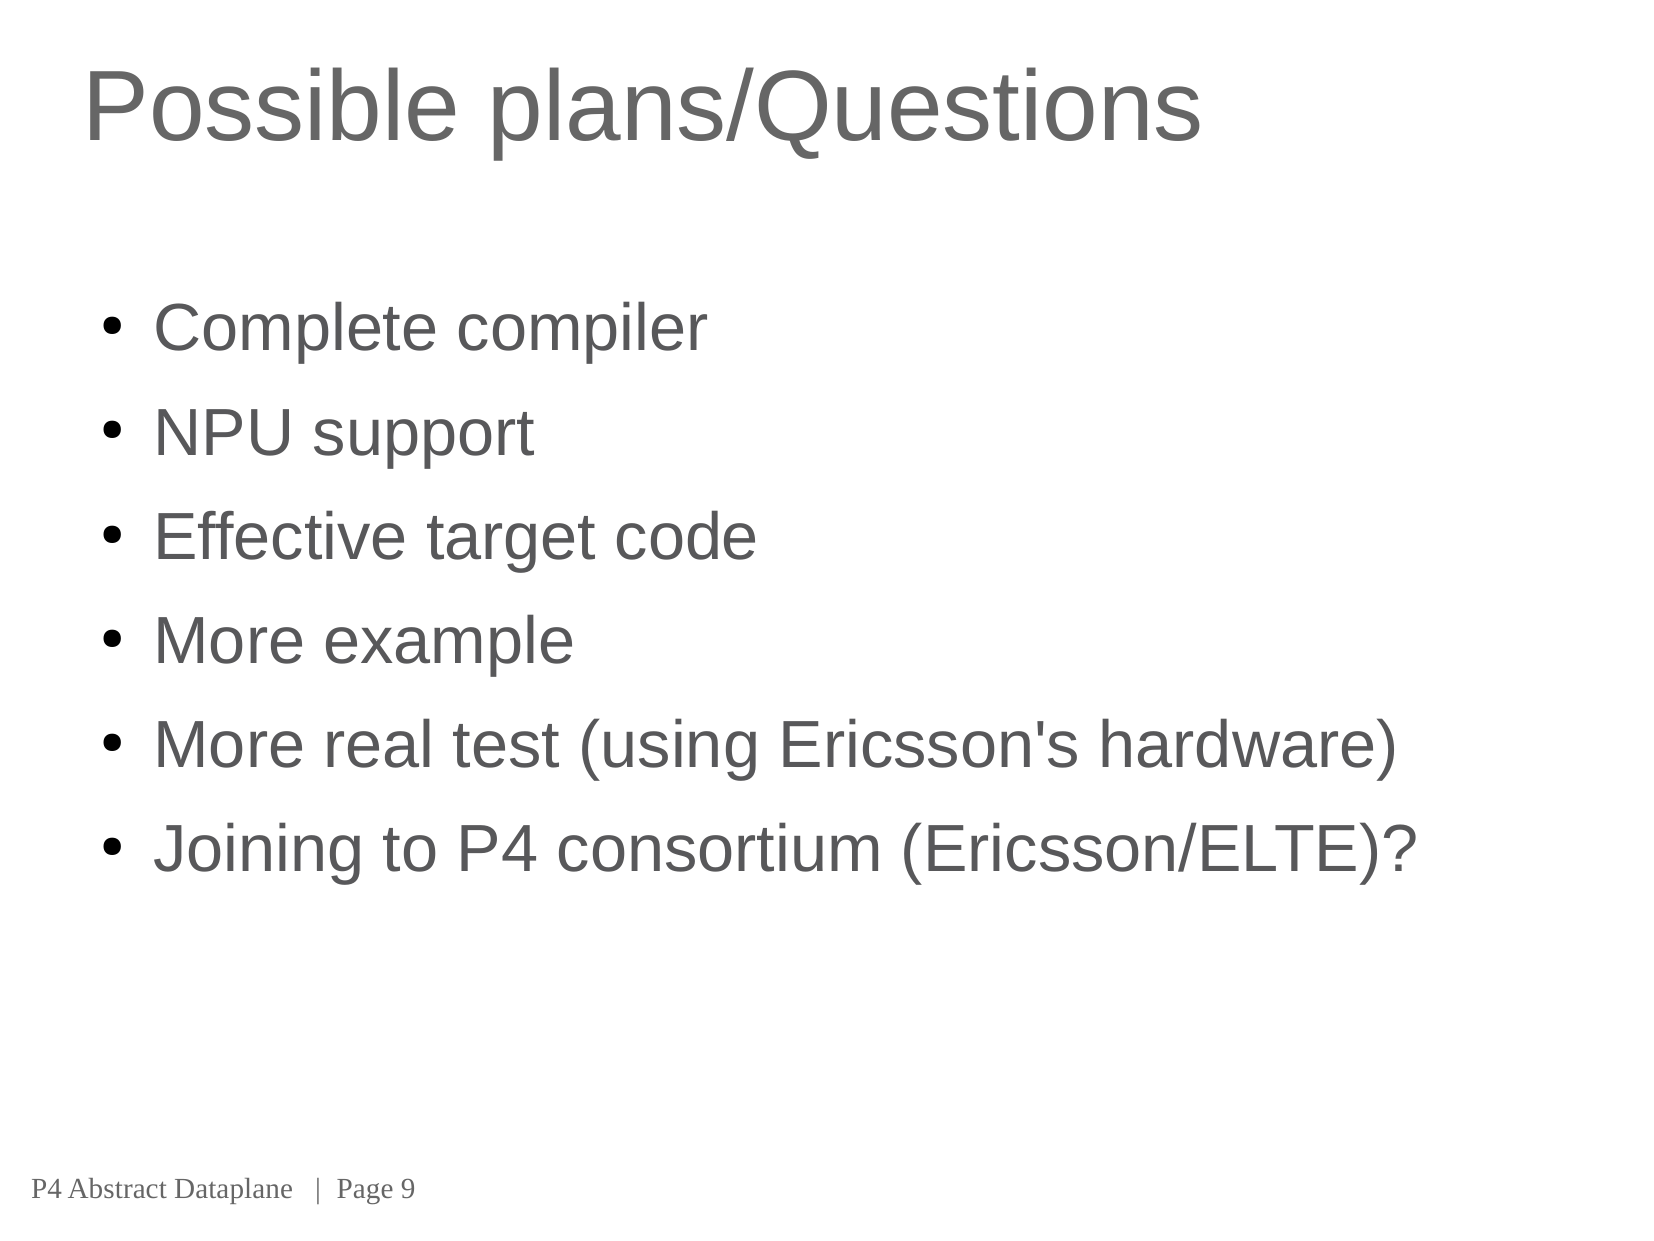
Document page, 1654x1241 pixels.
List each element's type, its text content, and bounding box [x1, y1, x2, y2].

list Complete compiler NPU support Effective target code More example More real test (using Ericsson's hardware) Joining to P4 consortium (Ericsson/ELTE)? [82, 290, 1607, 1170]
title Possible plans/Questions [82, 2, 1571, 210]
